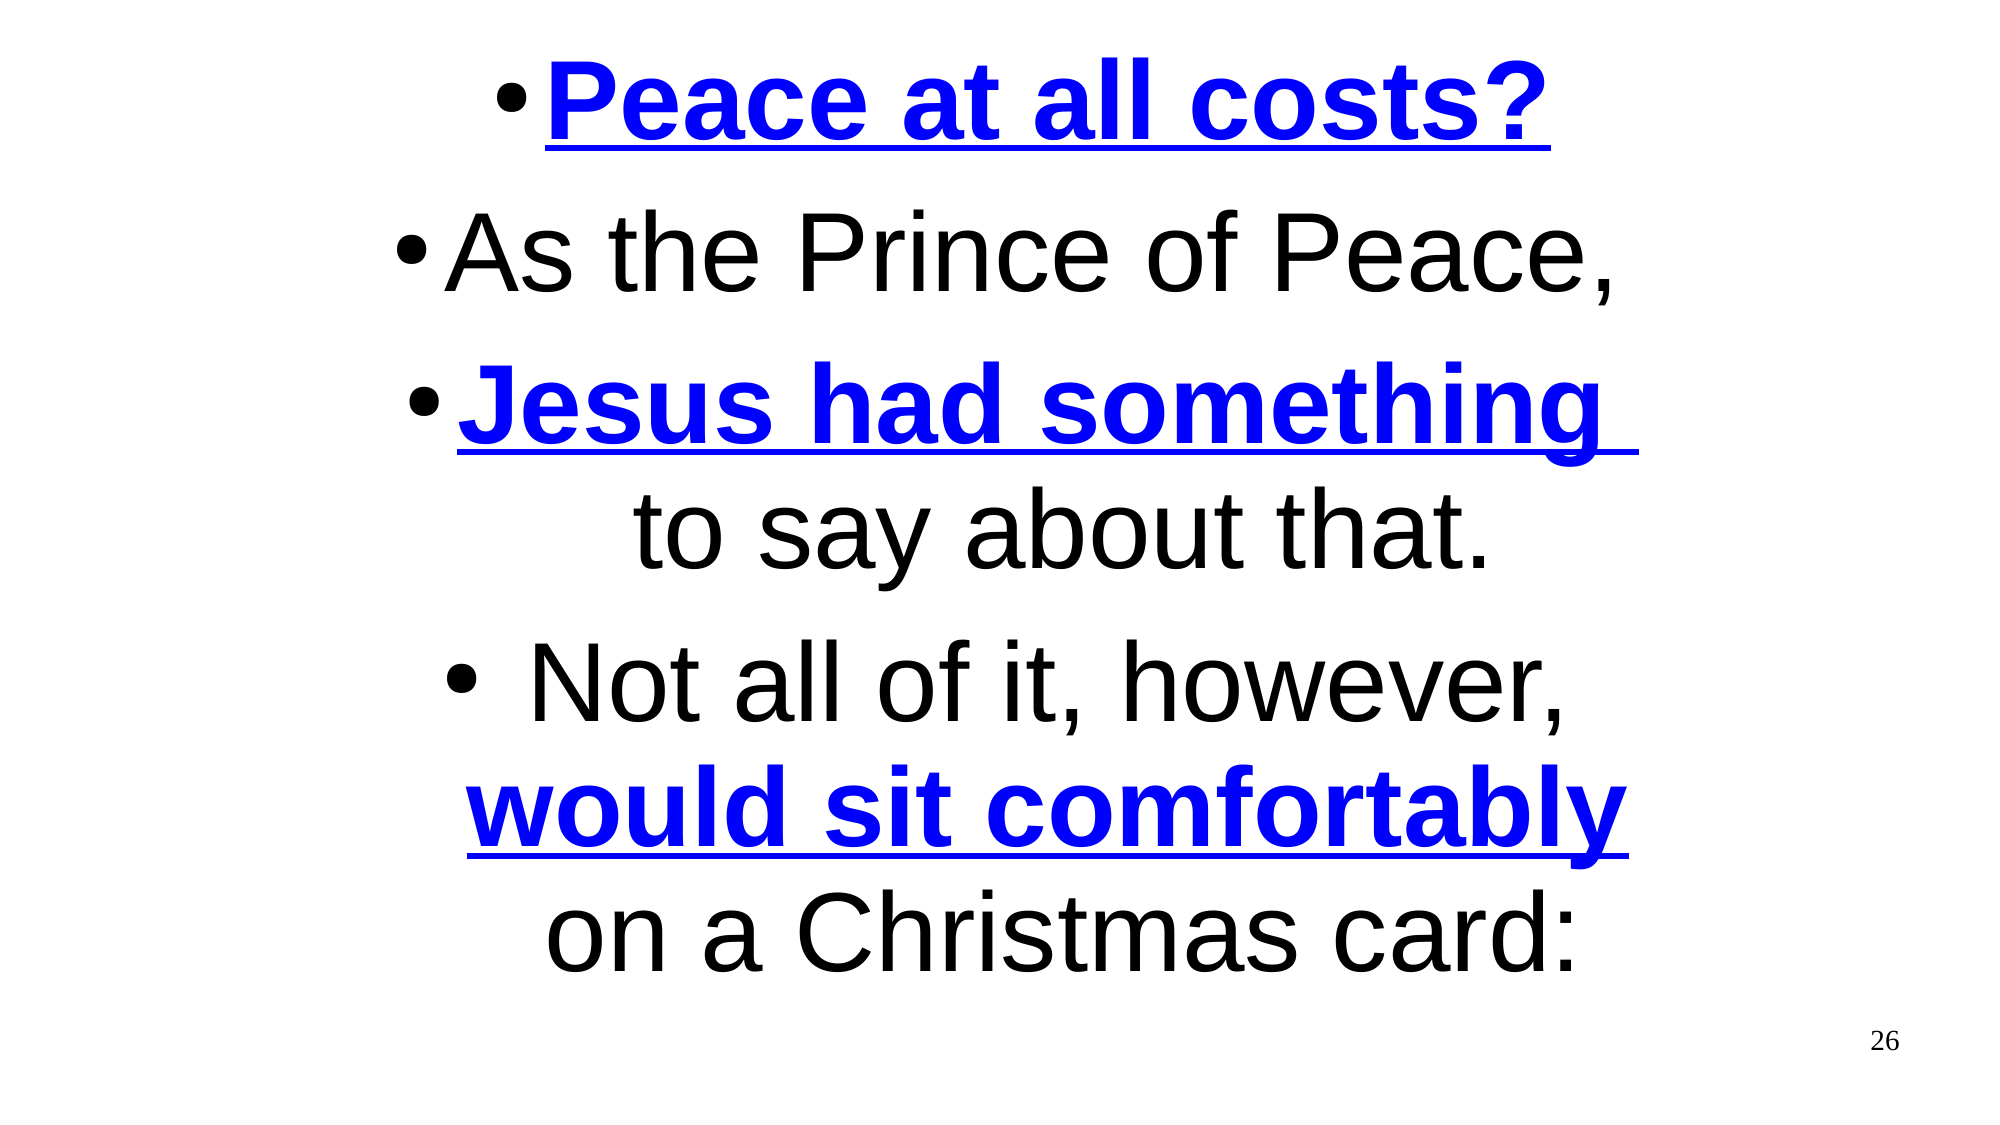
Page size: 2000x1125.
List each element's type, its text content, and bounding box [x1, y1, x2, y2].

list Peace at all costs? As the Prince of Peace, Jesus had something to say about that. Not all of it, however, would sit comfortably on a Christmas card: [37, 37, 1988, 1088]
